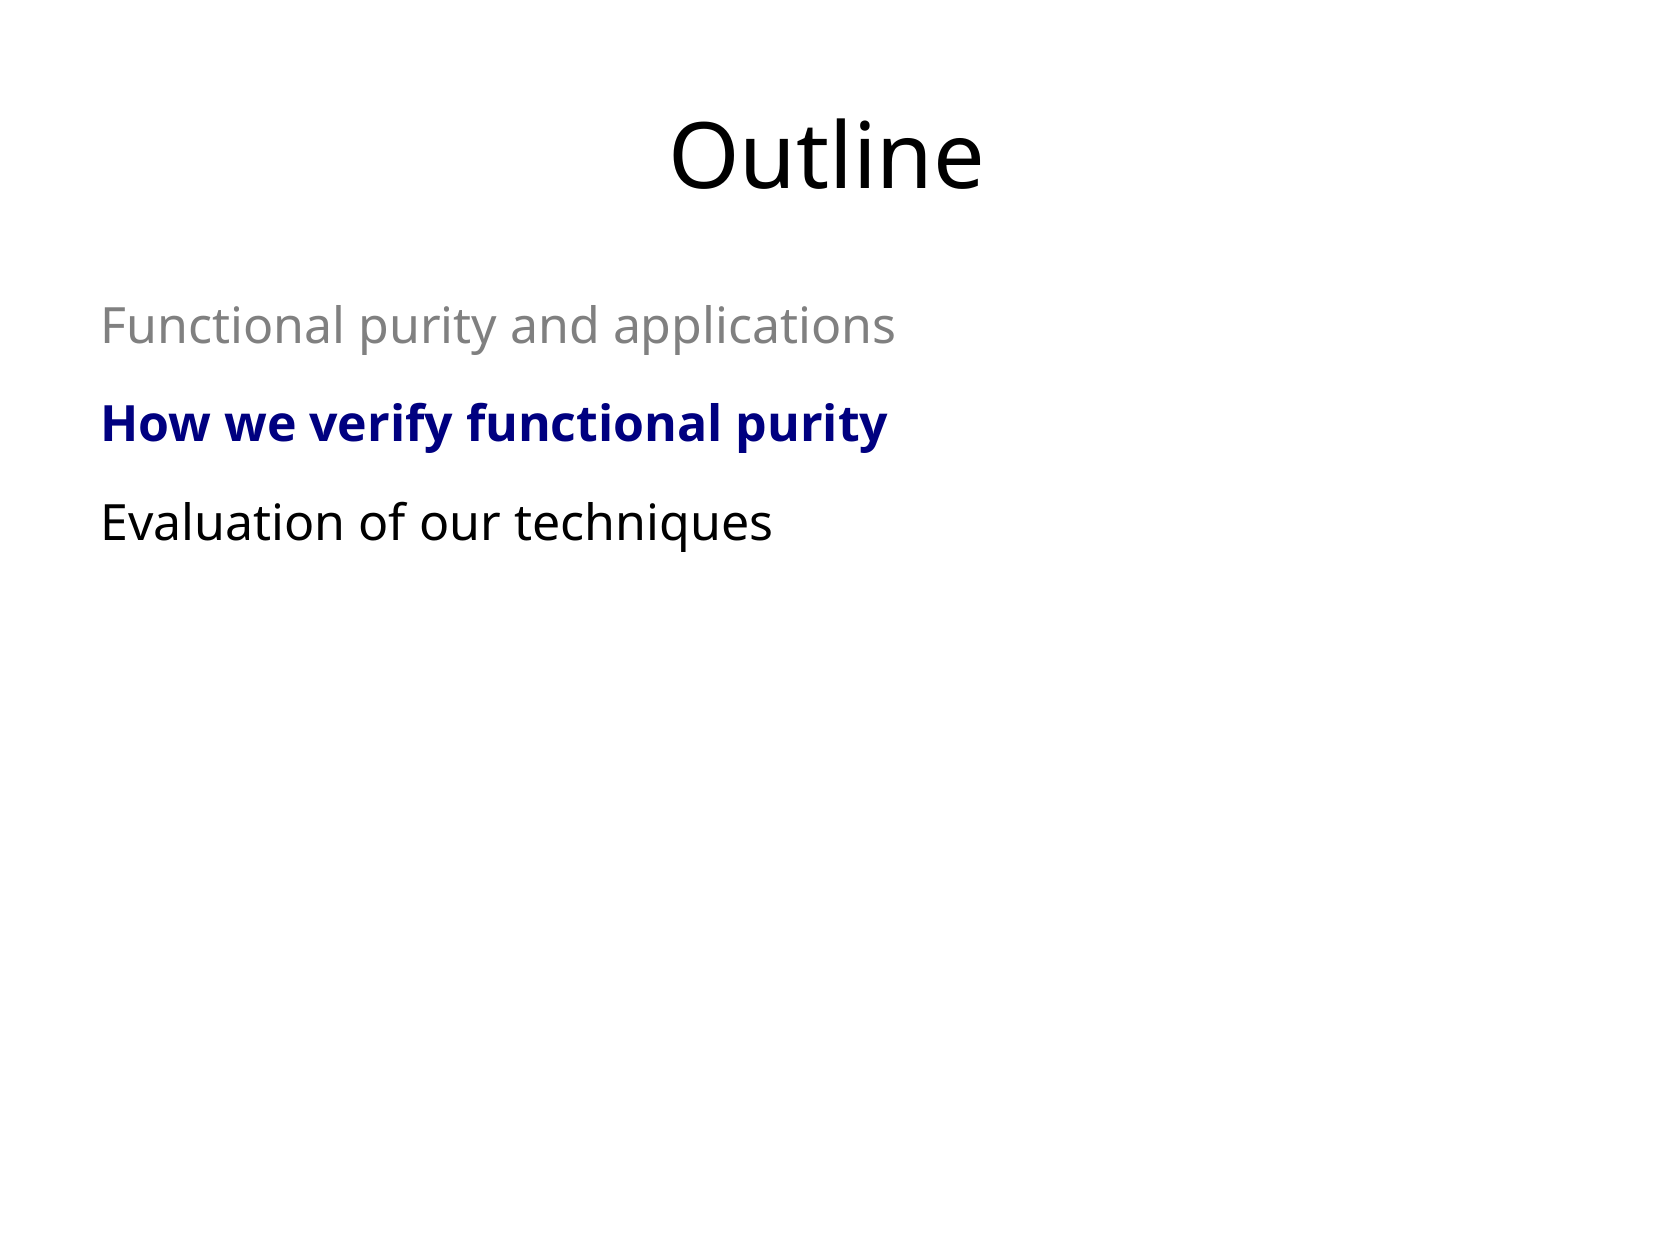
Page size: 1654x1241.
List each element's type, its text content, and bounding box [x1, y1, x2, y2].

list Functional purity and applications How we verify functional purity Evaluation of our techniques [82, 290, 1571, 1072]
title Outline [82, 49, 1571, 257]
